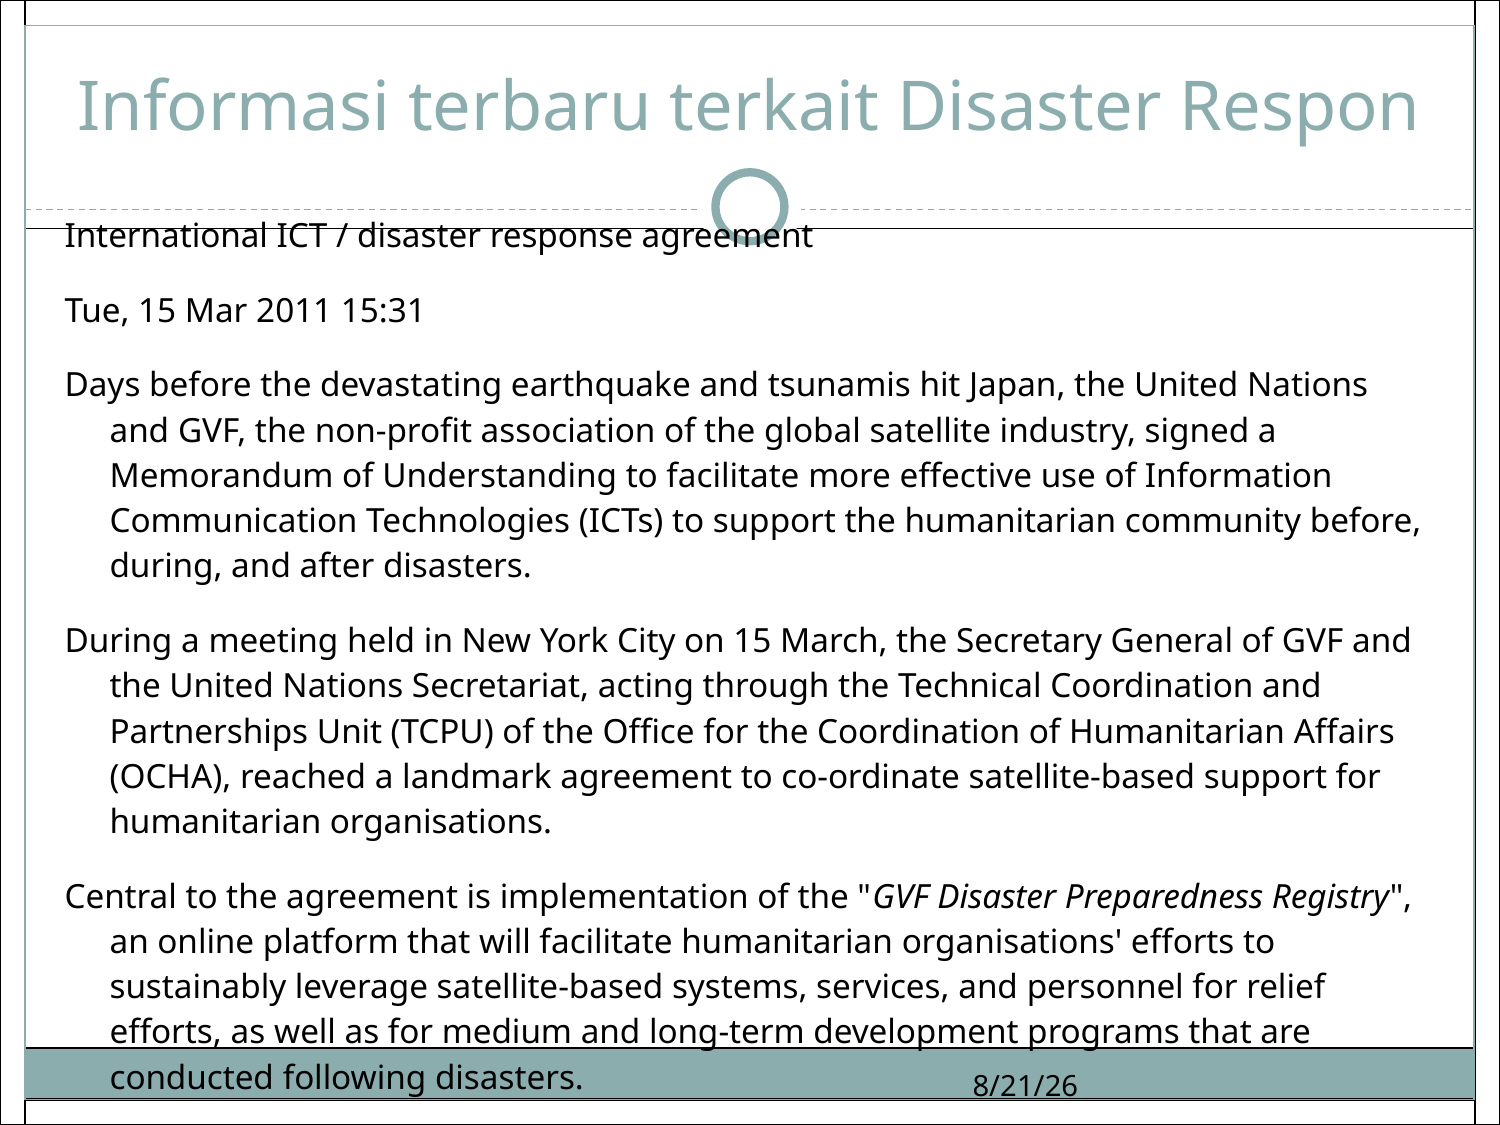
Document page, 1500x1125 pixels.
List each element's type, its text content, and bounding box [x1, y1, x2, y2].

title Informasi terbaru terkait Disaster Respon [49, 0, 1450, 196]
list International ICT / disaster response agreement Tue, 15 Mar 2011 15:31 Days before the devastating earthquake and tsunamis hit Japan, the United Nations and GVF, the non-profit association of the global satellite industry, signed a Memorandum of Understanding to facilitate more effective use of Information Communication Technologies (ICTs) to support the humanitarian community before, during, and after disasters. During a meeting held in New York City on 15 March, the Secretary General of GVF and the United Nations Secretariat, acting through the Technical Coordination and Partnerships Unit (TCPU) of the Office for the Coordination of Humanitarian Affairs (OCHA), reached a landmark agreement to co-ordinate satellite-based support for humanitarian organisations. Central to the agreement is implementation of the "GVF Disaster Preparedness Registry", an online platform that will facilitate humanitarian organisations' efforts to sustainably leverage satellite-based systems, services, and personnel for relief efforts, as well as for medium and long-term development programs that are conducted following disasters. [49, 196, 1450, 993]
